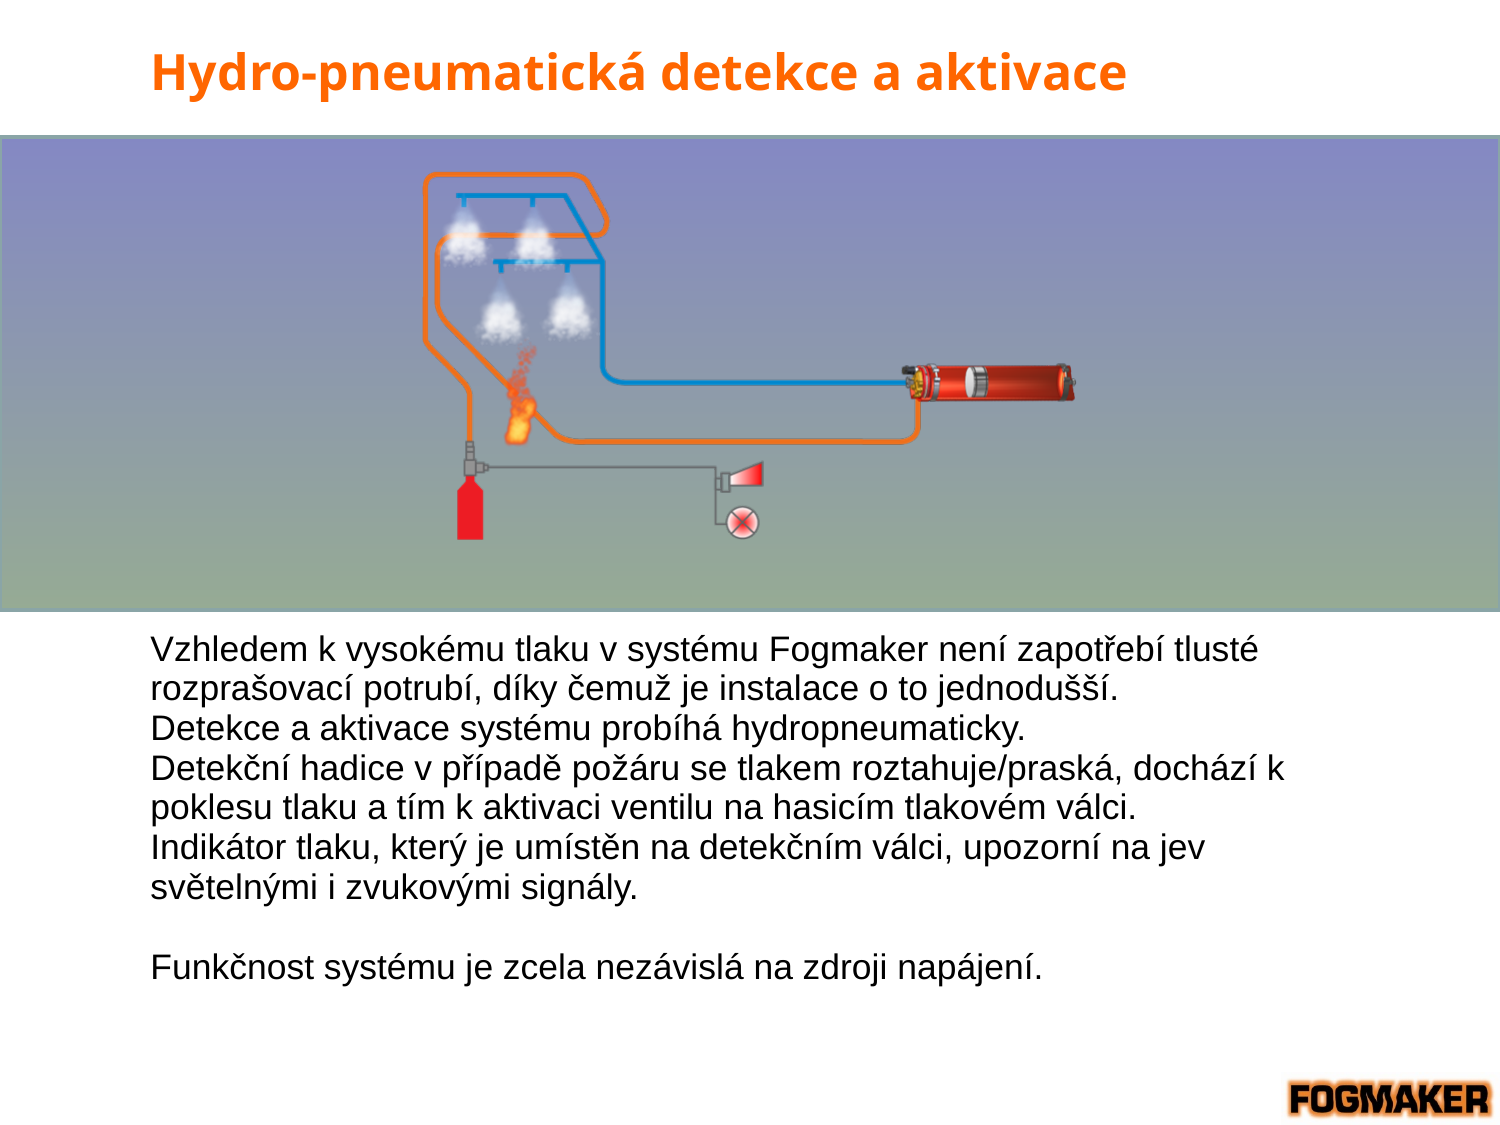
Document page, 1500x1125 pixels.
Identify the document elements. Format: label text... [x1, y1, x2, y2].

text_box Vzhledem k vysokému tlaku v systému Fogmaker není zapotřebí tlusté rozprašovací potrubí, díky čemuž je instalace o to jednodušší. Detekce a aktivace systému probíhá hydropneumaticky. Detekční hadice v případě požáru se tlakem roztahuje/praská, dochází k poklesu tlaku a tím k aktivaci ventilu na hasicím tlakovém válci. Indikátor tlaku, který je umístěn na detekčním válci, upozorní na jev světelnými i zvukovými signály. Funkčnost systému je zcela nezávislá na zdroji napájení. [135, 621, 1341, 1055]
text_box Hydro-pneumatická detekce a aktivace [135, 29, 1306, 113]
picture [389, 137, 1088, 578]
picture [1281, 1072, 1500, 1125]
text_box [0, 137, 1500, 610]
